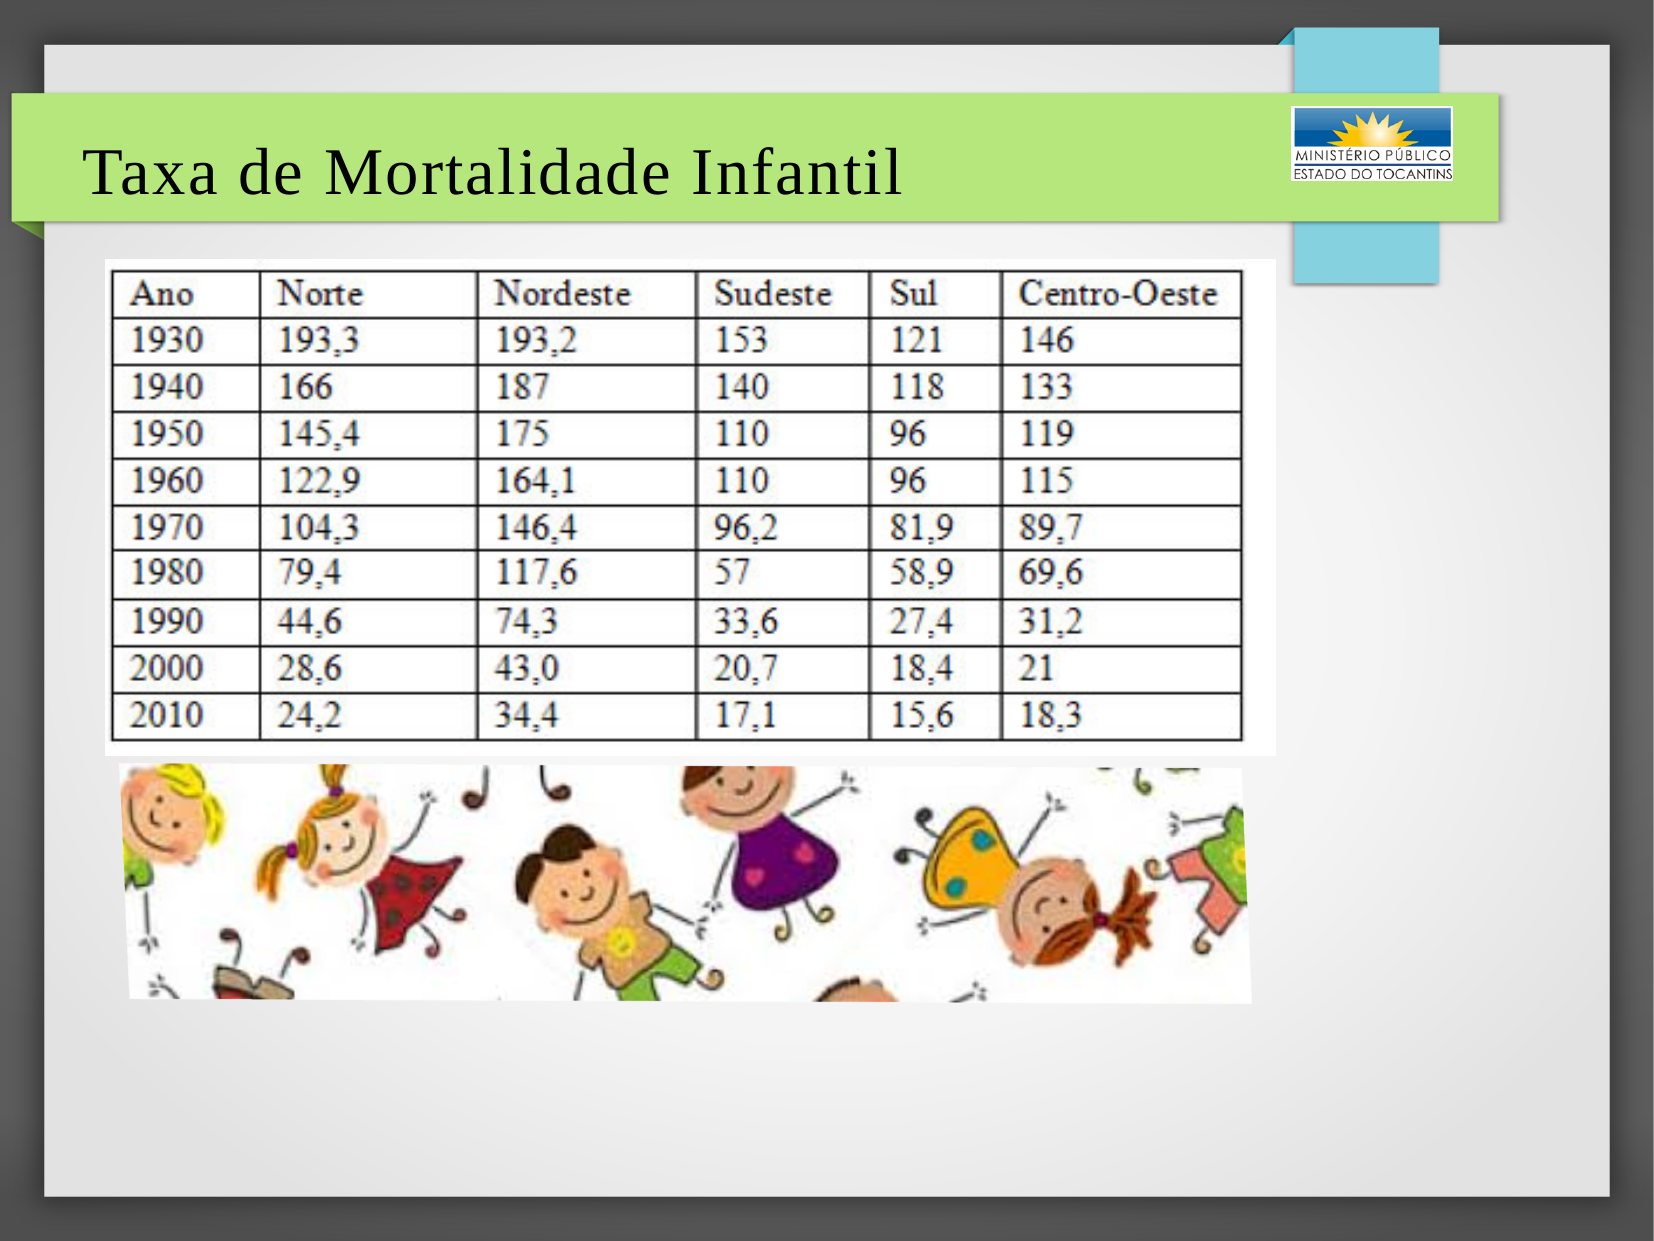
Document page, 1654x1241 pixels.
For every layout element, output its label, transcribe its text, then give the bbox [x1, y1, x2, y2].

picture [0, 0, 1654, 1241]
title Taxa de Mortalidade Infantil [82, 94, 1264, 213]
